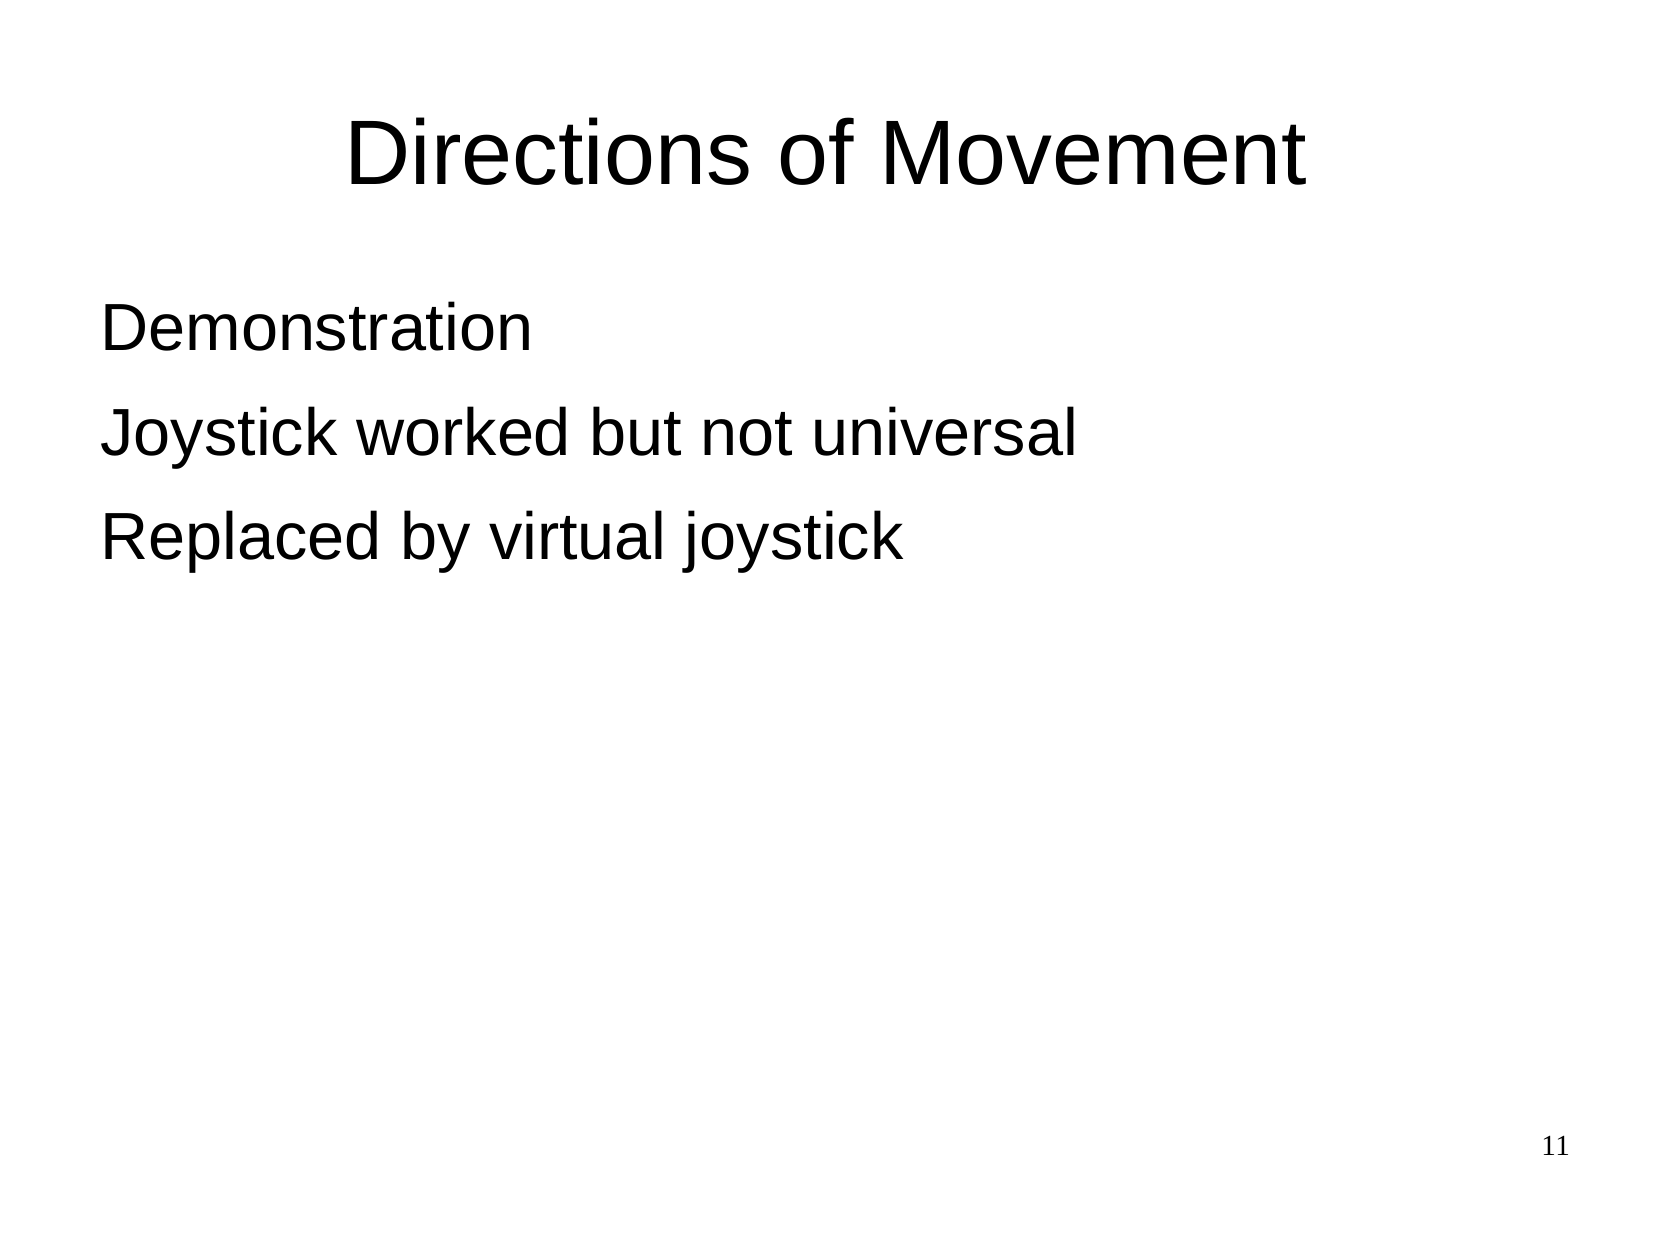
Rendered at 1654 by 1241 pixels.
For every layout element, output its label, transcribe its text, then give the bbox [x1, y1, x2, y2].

title Directions of Movement [82, 49, 1571, 257]
list Demonstration Joystick worked but not universal Replaced by virtual joystick [82, 290, 1571, 1109]
